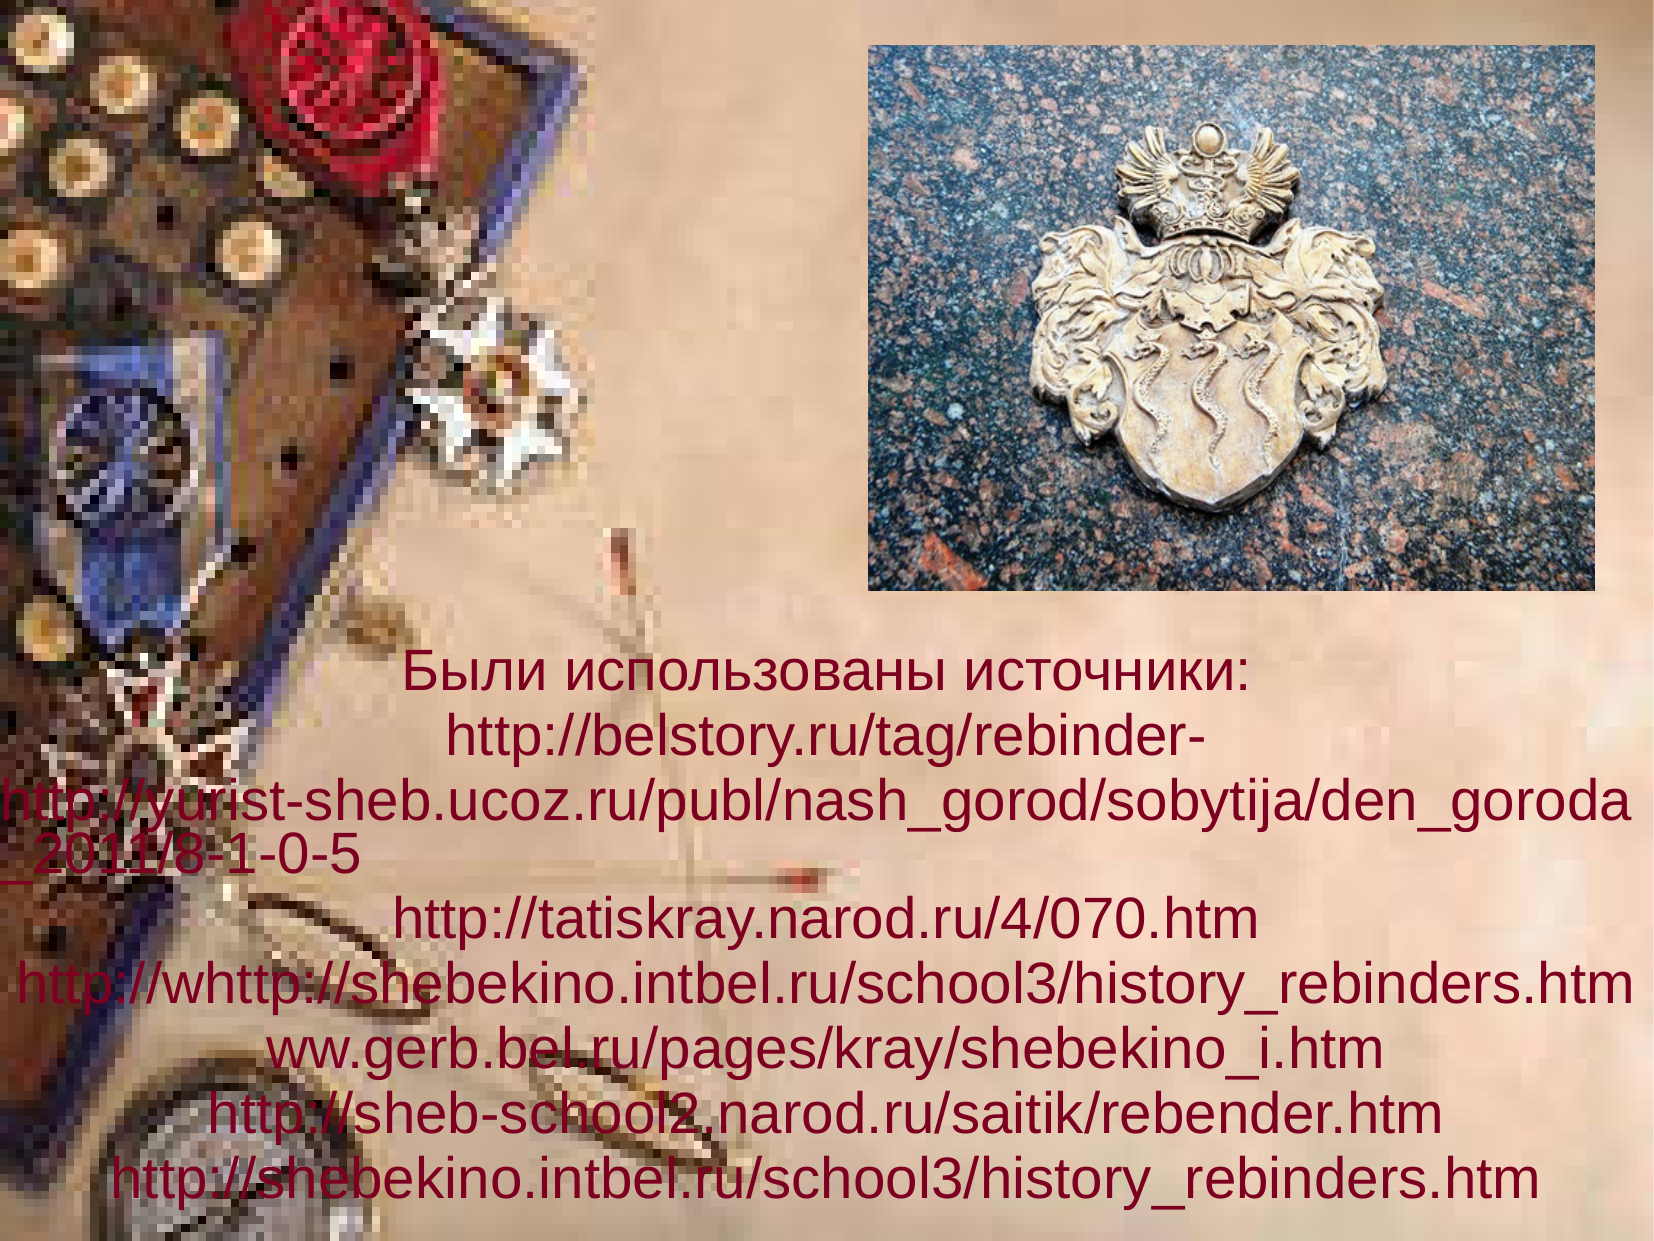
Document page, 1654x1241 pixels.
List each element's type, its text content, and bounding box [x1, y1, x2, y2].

title Были использованы источники: http://belstory.ru/tag/rebinder-http://yurist-sheb.ucoz.ru/publ/nash_gorod/sobytija/den_goroda_2011/8-1-0-5http://tatiskray.narod.ru/4/070.htm http://whttp://shebekino.intbel.ru/school3/history_rebinders.htmww.gerb.bel.ru/pages/kray/shebekino_i.htm http://sheb-school2.narod.ru/saitik/rebender.htm http://shebekino.intbel.ru/school3/history_rebinders.htm [0, 620, 1654, 1241]
picture [0, 0, 1654, 620]
